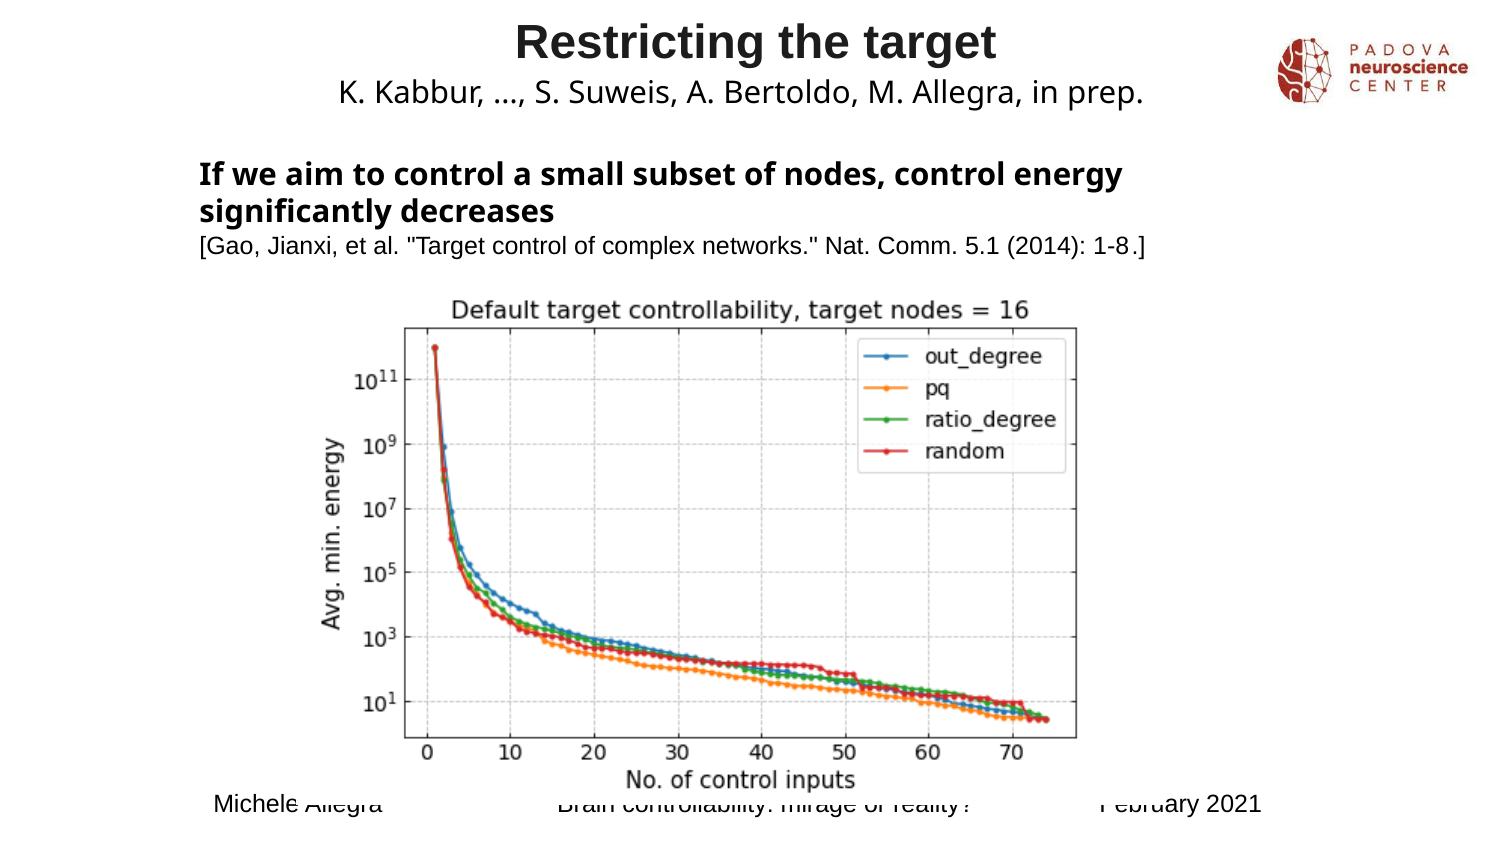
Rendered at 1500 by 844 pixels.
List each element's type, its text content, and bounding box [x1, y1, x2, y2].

text_box Restricting the target [62, 0, 1450, 82]
text_box K. Kabbur, …, S. Suweis, A. Bertoldo, M. Allegra, in prep. [248, 82, 1303, 125]
text_box If we aim to control a small subset of nodes, control energy significantly decreases [Gao, Jianxi, et al. "Target control of complex networks." Nat. Comm. 5.1 (2014): 1-8.] [109, 82, 1241, 715]
text_box Michele Allegra Brain controllability: mirage or reality? February 2021 [64, 776, 1415, 828]
picture [1268, 10, 1476, 123]
picture [296, 263, 1163, 805]
